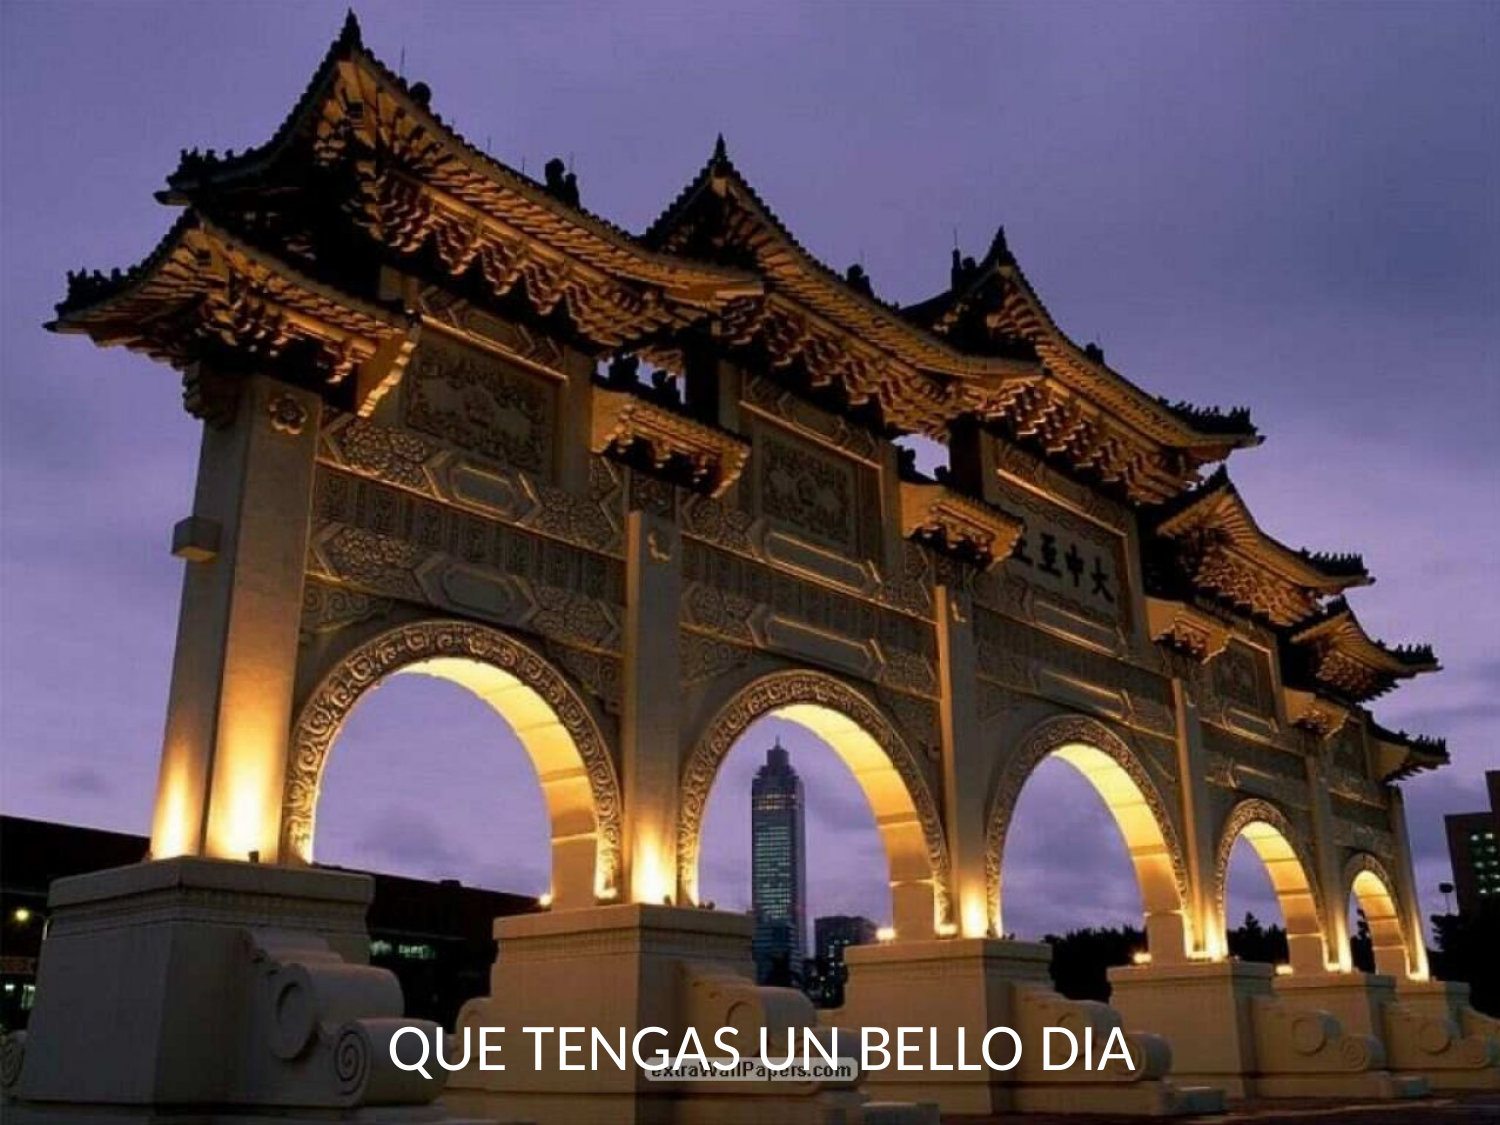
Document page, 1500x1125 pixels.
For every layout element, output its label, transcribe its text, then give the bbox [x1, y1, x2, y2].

picture [0, 0, 1500, 1125]
text_box QUE TENGAS UN BELLO DIA [346, 950, 1152, 1101]
